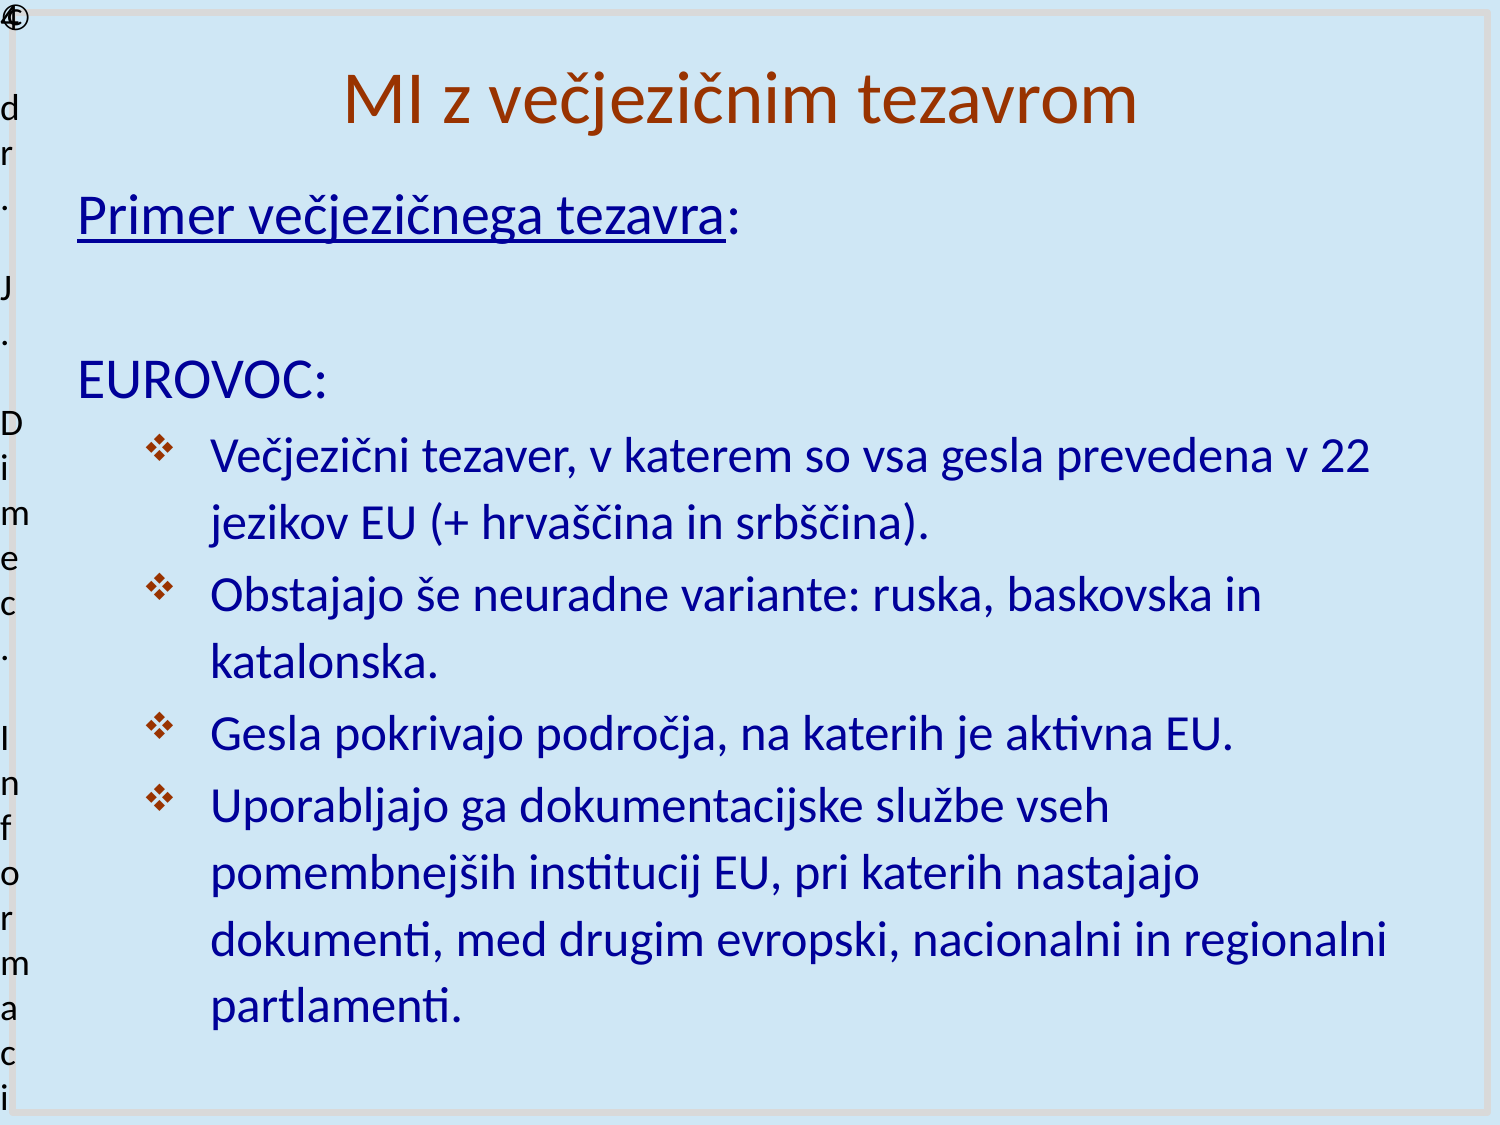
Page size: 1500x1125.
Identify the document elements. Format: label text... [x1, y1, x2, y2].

list Primer večjezičnega tezavra: EUROVOC: Večjezični tezaver, v katerem so vsa gesla prevedena v 22 jezikov EU (+ hrvaščina in srbščina). Obstajajo še neuradne variante: ruska, baskovska in katalonska. Gesla pokrivajo področja, na katerih je aktivna EU. Uporabljajo ga dokumentacijske službe vseh pomembnejših institucij EU, pri katerih nastajajo dokumenti, med drugim evropski, nacionalni in regionalni partlamenti. [62, 162, 1438, 1050]
title MI z večjezičnim tezavrom [37, 24, 1463, 163]
